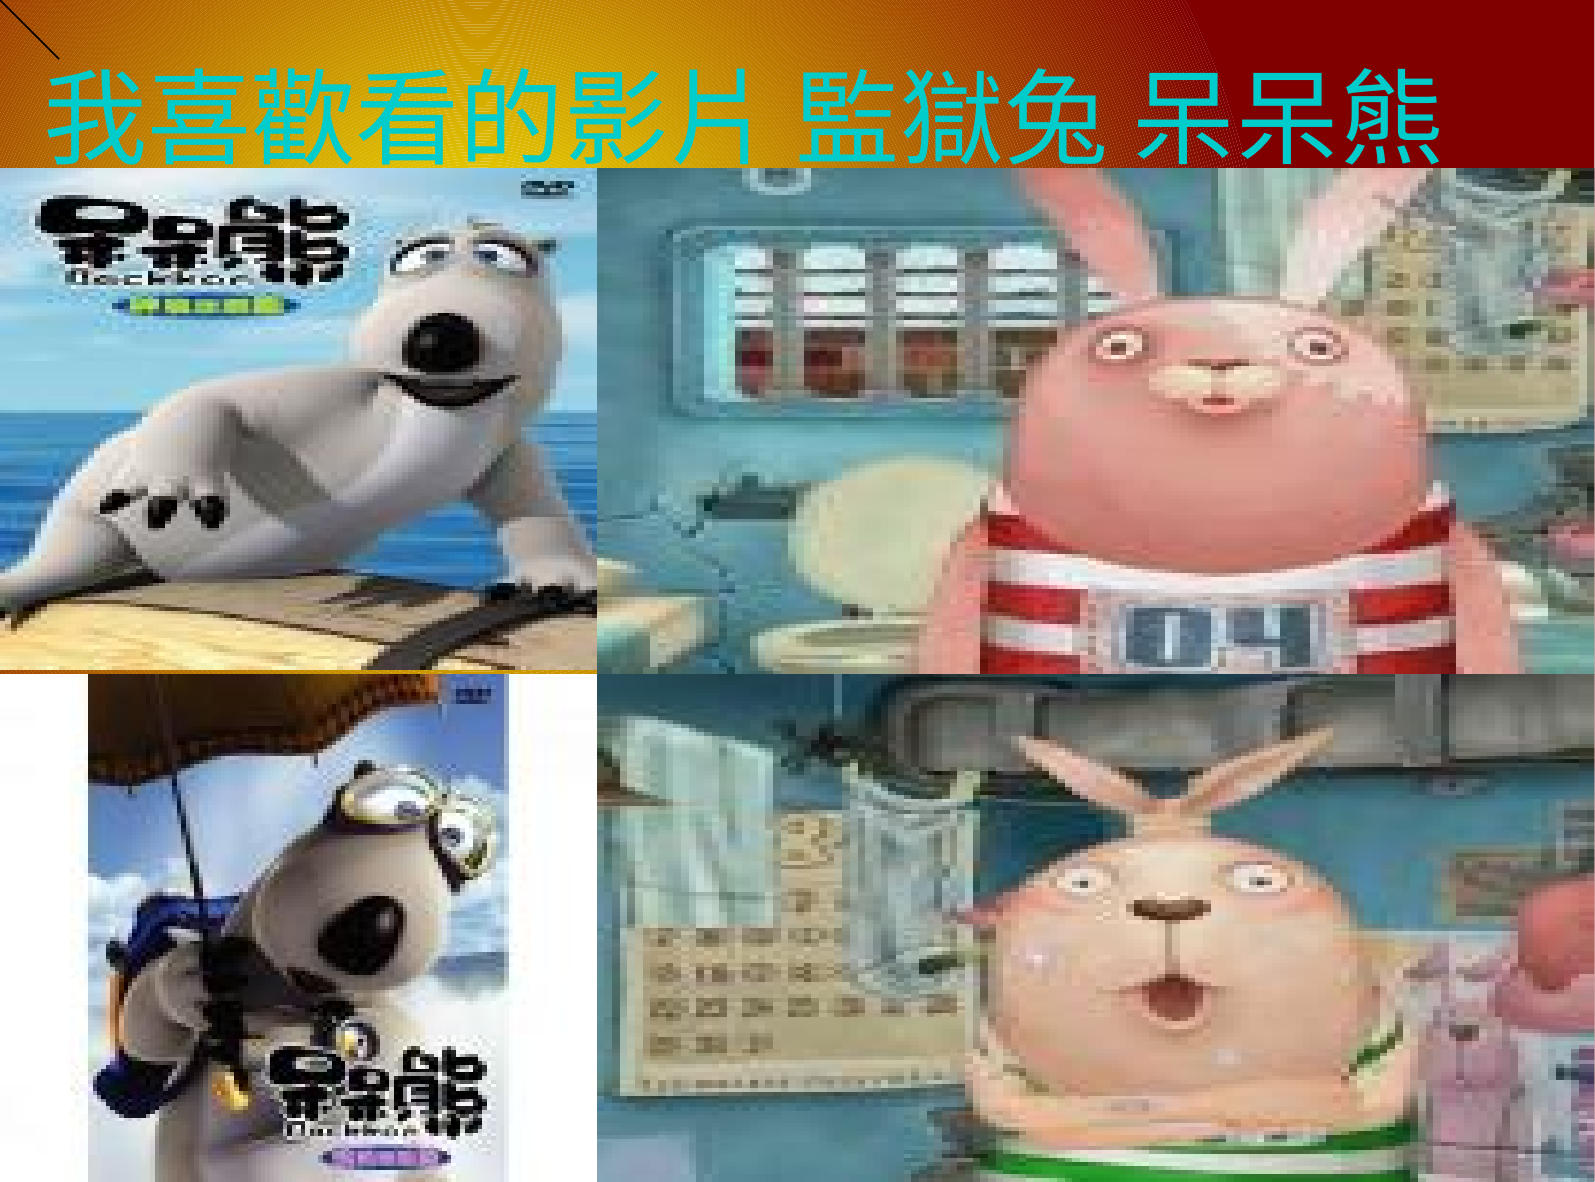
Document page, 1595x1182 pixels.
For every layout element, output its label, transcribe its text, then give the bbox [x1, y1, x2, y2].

picture [0, 168, 1595, 1182]
text_box 我喜歡看的影片 監獄兔 呆呆熊 [28, 28, 1509, 168]
